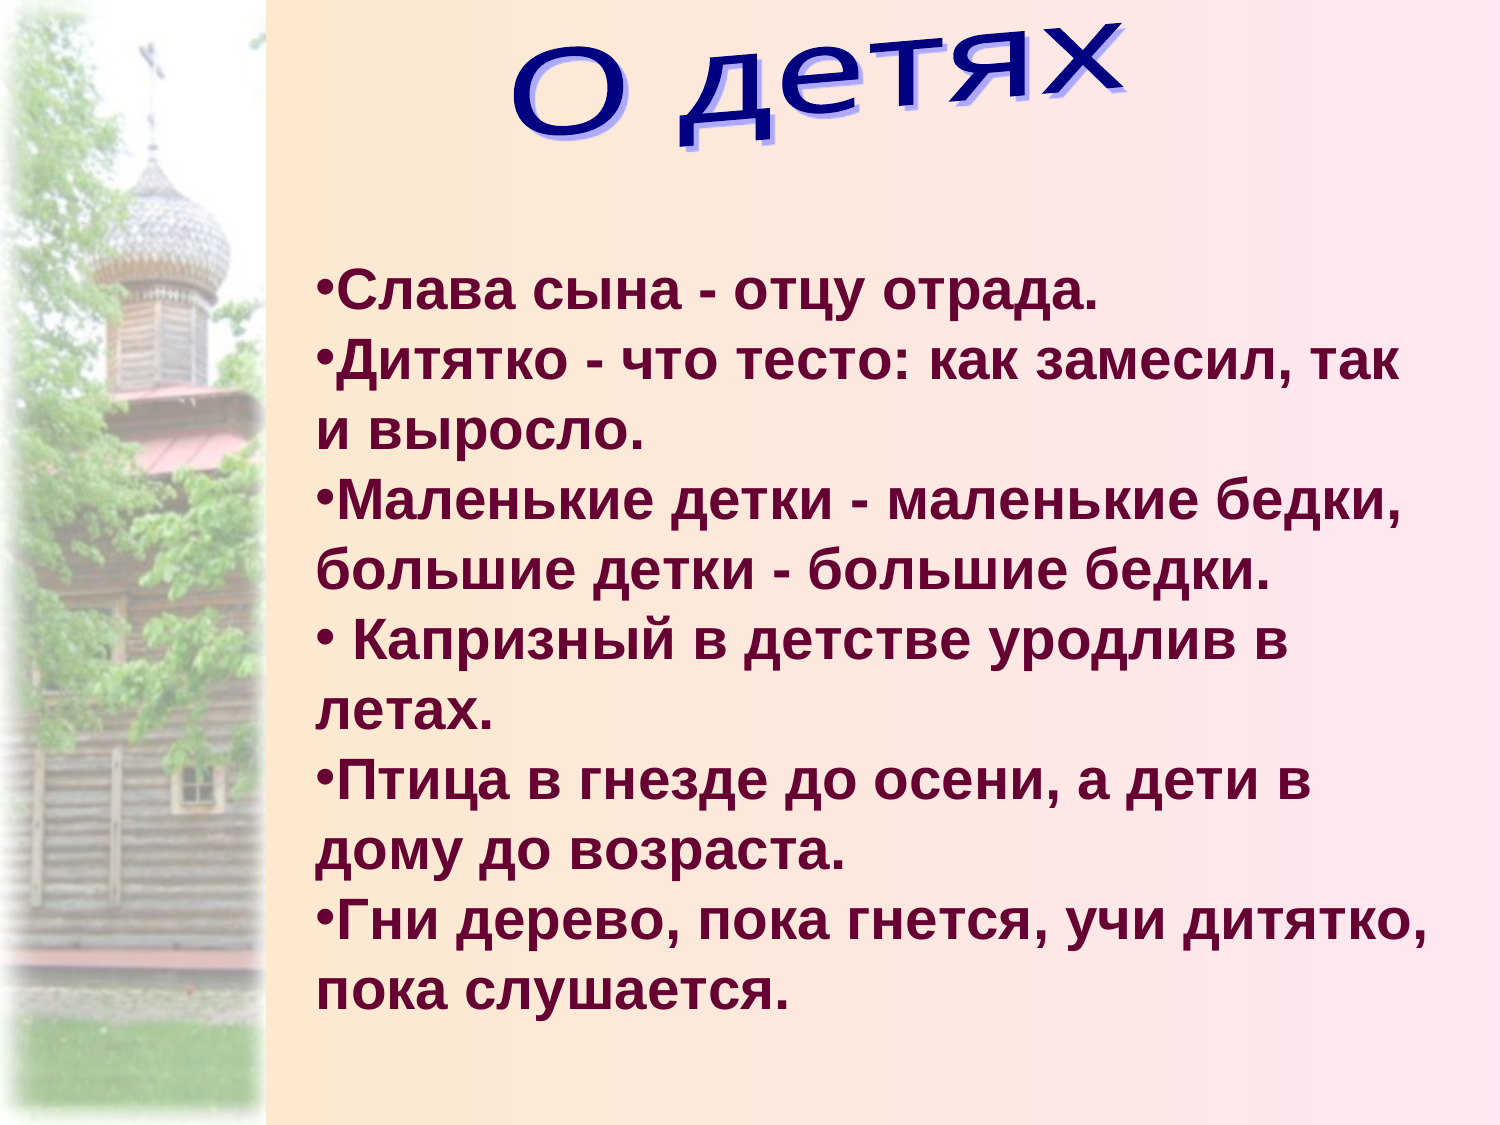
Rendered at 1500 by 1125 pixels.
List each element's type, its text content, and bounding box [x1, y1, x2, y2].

text_box О детях [870, 37, 943, 106]
text_box О детях [948, 30, 1025, 102]
text_box О детях [513, 46, 624, 136]
text_box О детях [782, 46, 859, 114]
text_box О детях [679, 53, 770, 147]
text_box Слава сына - отцу отрада. Дитятко - что тесто: как замесил, так и выросло. Маленькие детки - маленькие бедки, большие детки - большие бедки. Капризный в детстве уродлив в летах. Птица в гнезде до осени, а дети в дому до возраста. Гни дерево, пока гнется, учи дитятко, пока слушается. [301, 243, 1447, 1029]
text_box О детях [1041, 22, 1124, 94]
picture [0, 0, 266, 1125]
